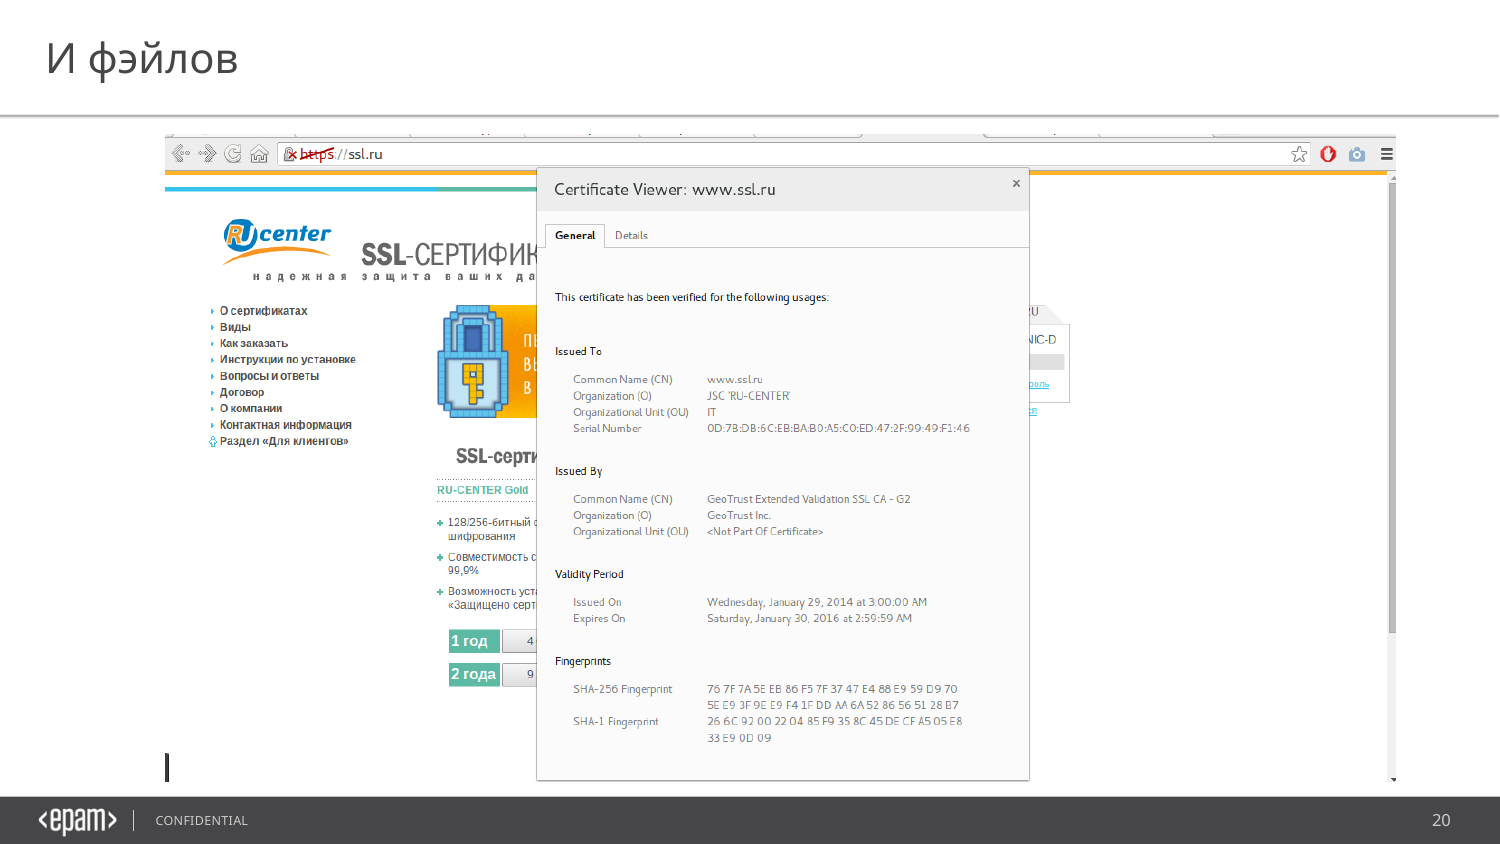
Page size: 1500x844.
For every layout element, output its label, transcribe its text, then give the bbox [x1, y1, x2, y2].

picture [38, 808, 117, 837]
picture [165, 134, 1396, 783]
list И фэйлов [0, 0, 1500, 115]
